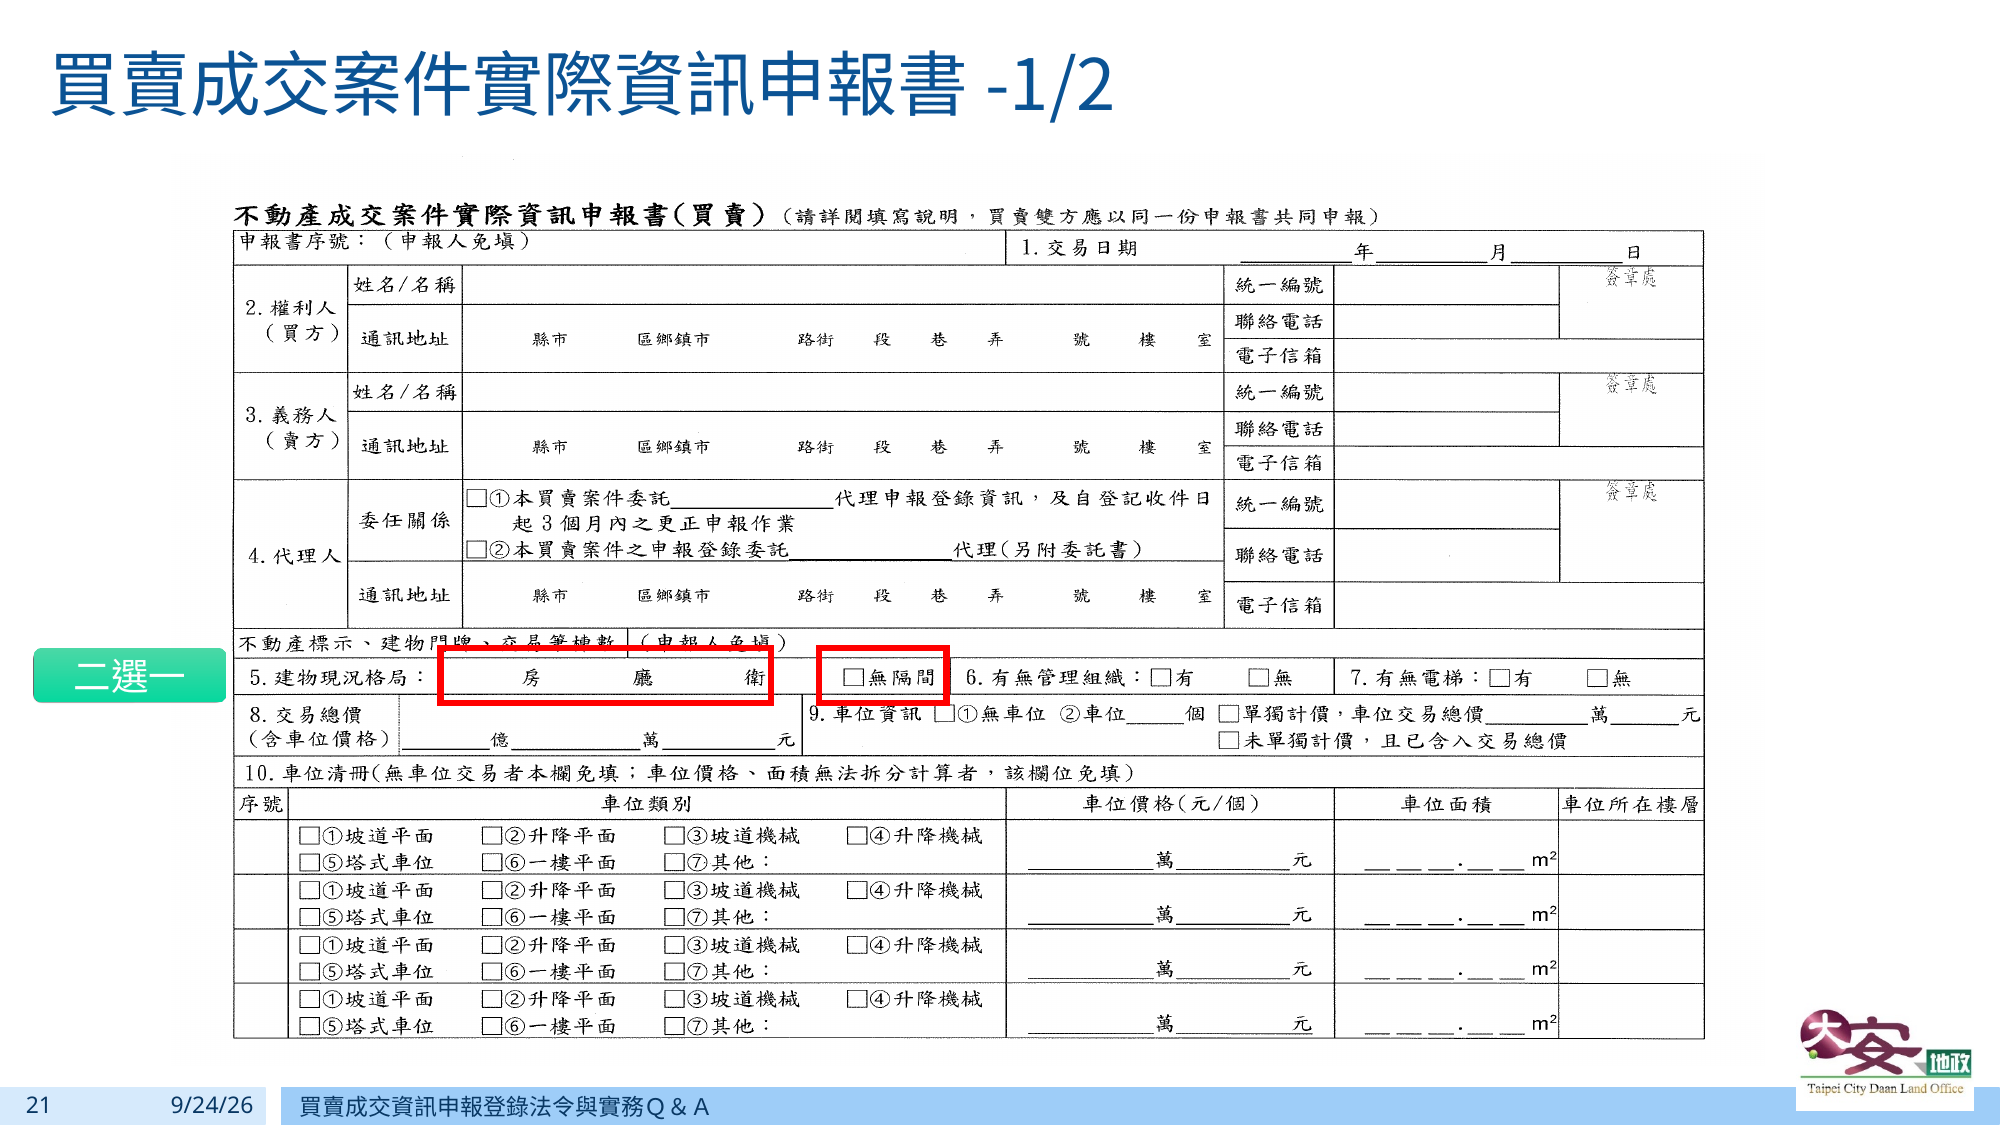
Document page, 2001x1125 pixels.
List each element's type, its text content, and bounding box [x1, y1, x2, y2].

slide_number 10/21/21 [74, 1087, 269, 1125]
text_box 二選一 [33, 647, 227, 703]
title 買賣成交案件實際資訊申報書-1/2 [33, 16, 1571, 133]
footer 買賣成交資訊申報登錄法令與實務Ｑ＆Ａ [284, 1087, 1785, 1125]
picture [171, 153, 1765, 1066]
picture [1796, 992, 1974, 1111]
slide_number <編號> [0, 1087, 68, 1125]
